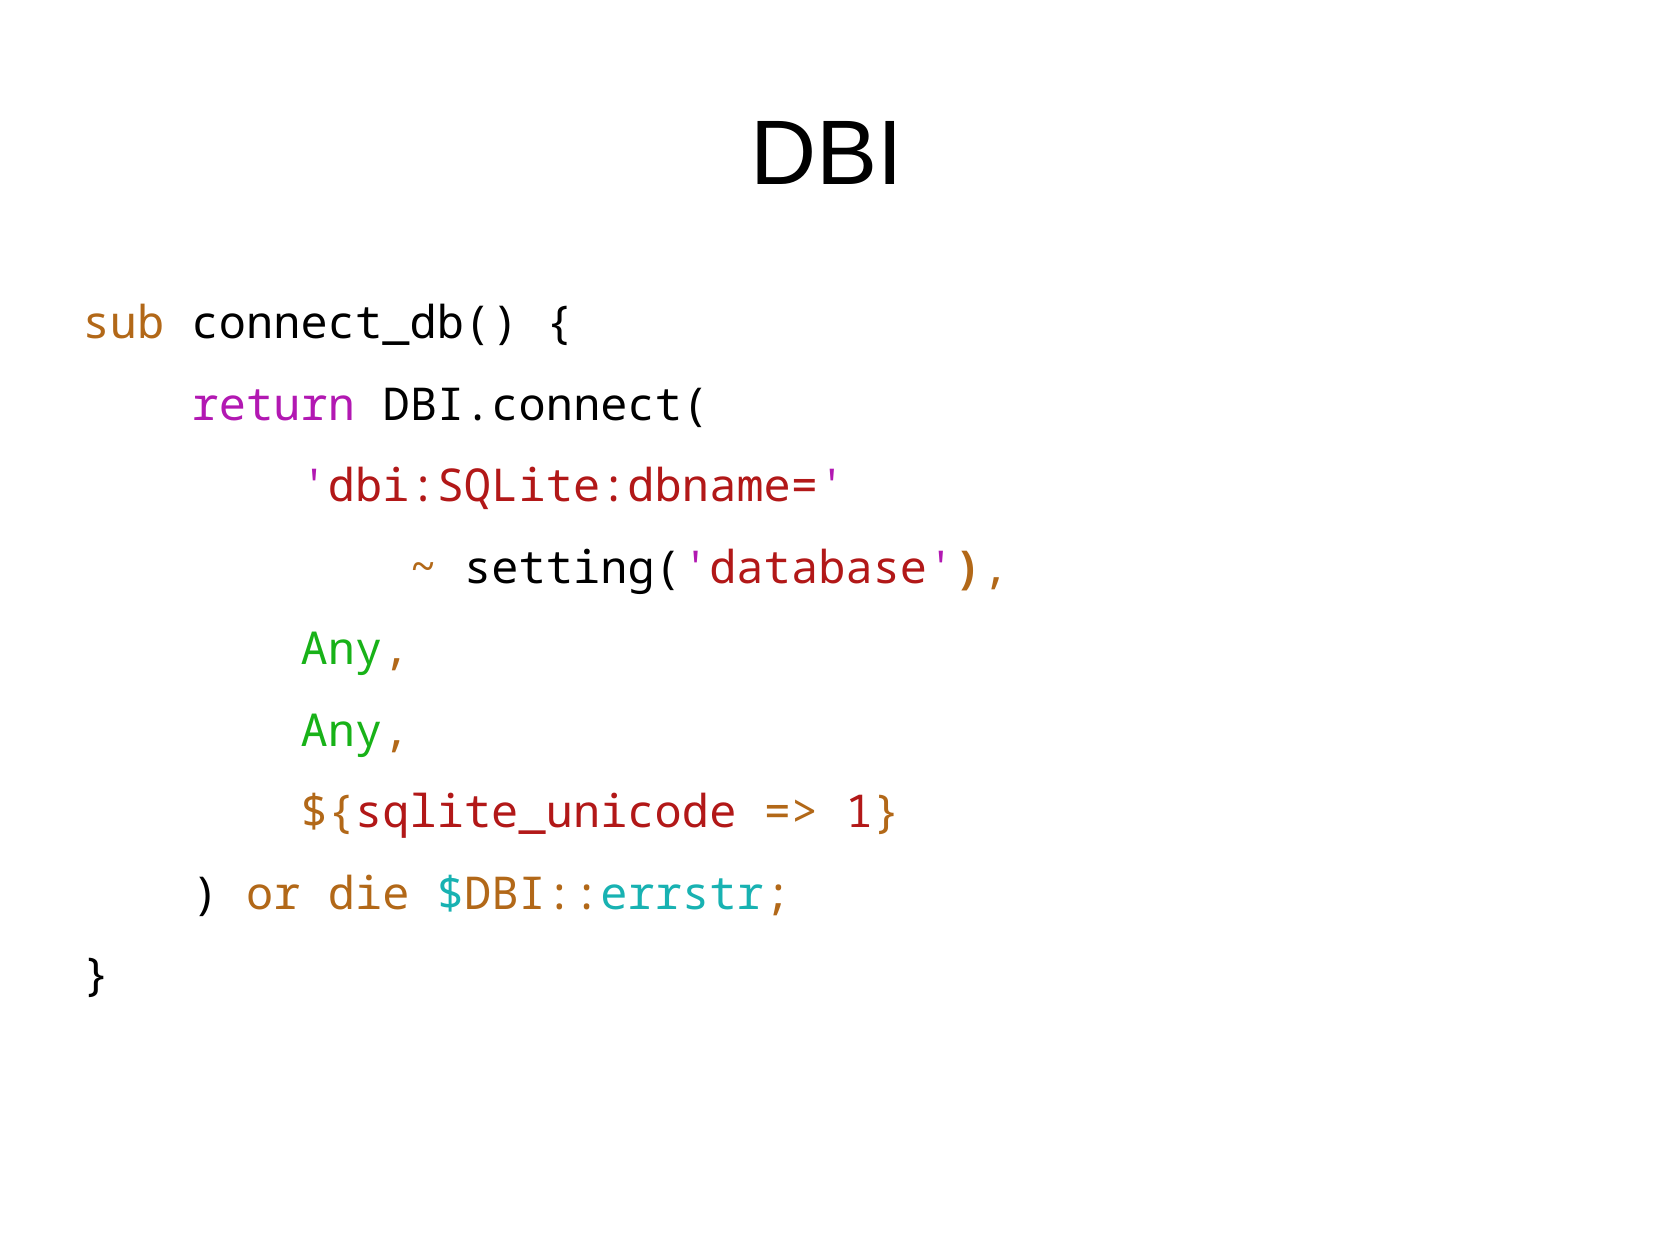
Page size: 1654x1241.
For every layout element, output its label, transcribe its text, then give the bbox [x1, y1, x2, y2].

list sub connect_db() { return DBI.connect( 'dbi:SQLite:dbname=' ~ setting('database'), Any, Any, ${sqlite_unicode => 1} ) or die $DBI::errstr; } [82, 290, 1571, 1010]
title DBI [82, 49, 1571, 257]
